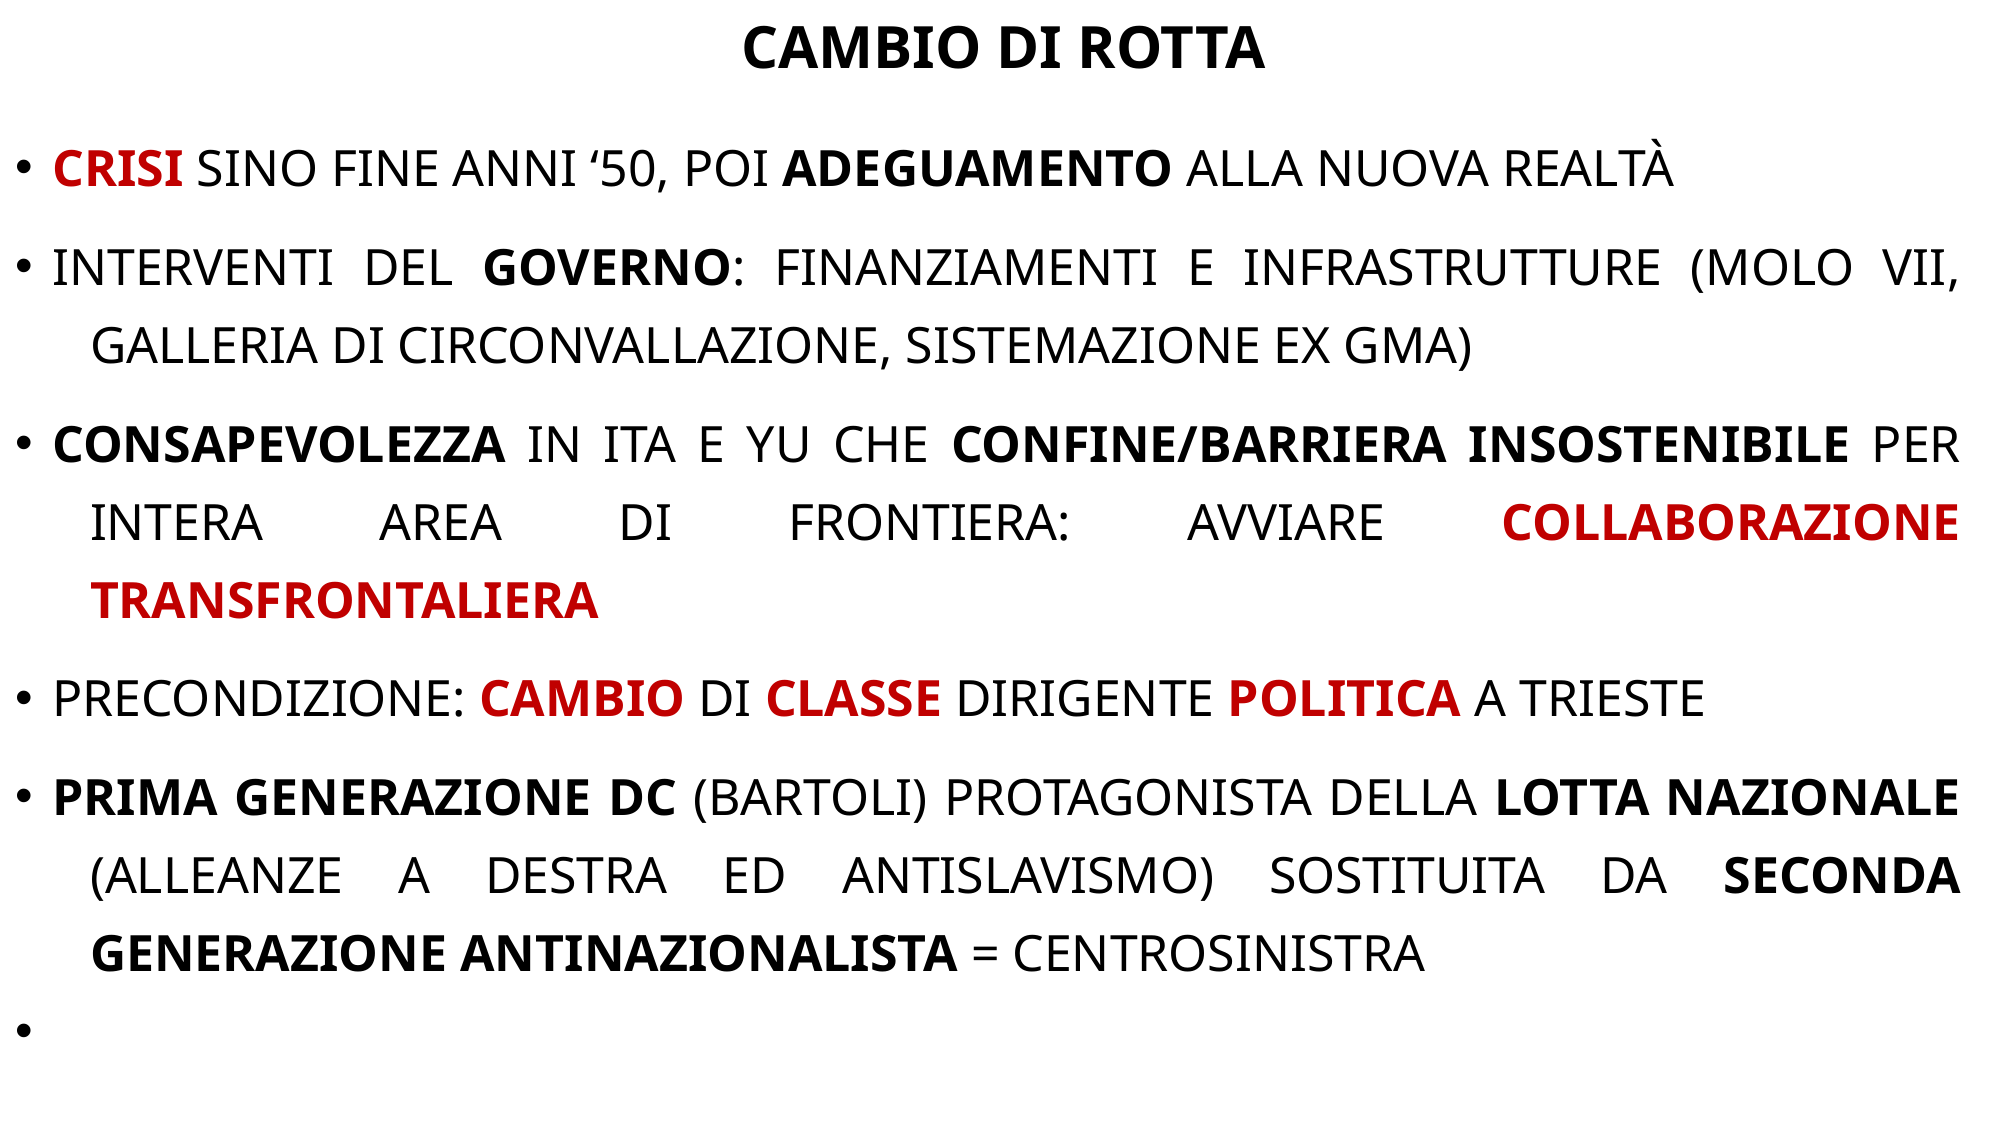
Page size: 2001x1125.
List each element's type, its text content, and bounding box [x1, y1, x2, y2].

title CAMBIO DI ROTTA [31, 10, 1976, 72]
list CRISI SINO FINE ANNI ‘50, POI ADEGUAMENTO ALLA NUOVA REALTÀ INTERVENTI DEL GOVERNO: FINANZIAMENTI E INFRASTRUTTURE (MOLO VII, GALLERIA DI CIRCONVALLAZIONE, SISTEMAZIONE EX GMA) CONSAPEVOLEZZA IN ITA E YU CHE CONFINE/BARRIERA INSOSTENIBILE PER INTERA AREA DI FRONTIERA: AVVIARE COLLABORAZIONE TRANSFRONTALIERA PRECONDIZIONE: CAMBIO DI CLASSE DIRIGENTE POLITICA A TRIESTE PRIMA GENERAZIONE DC (BARTOLI) PROTAGONISTA DELLA LOTTA NAZIONALE (ALLEANZE A DESTRA ED ANTISLAVISMO) SOSTITUITA DA SECONDA GENERAZIONE ANTINAZIONALISTA = CENTROSINISTRA [0, 111, 1976, 1014]
